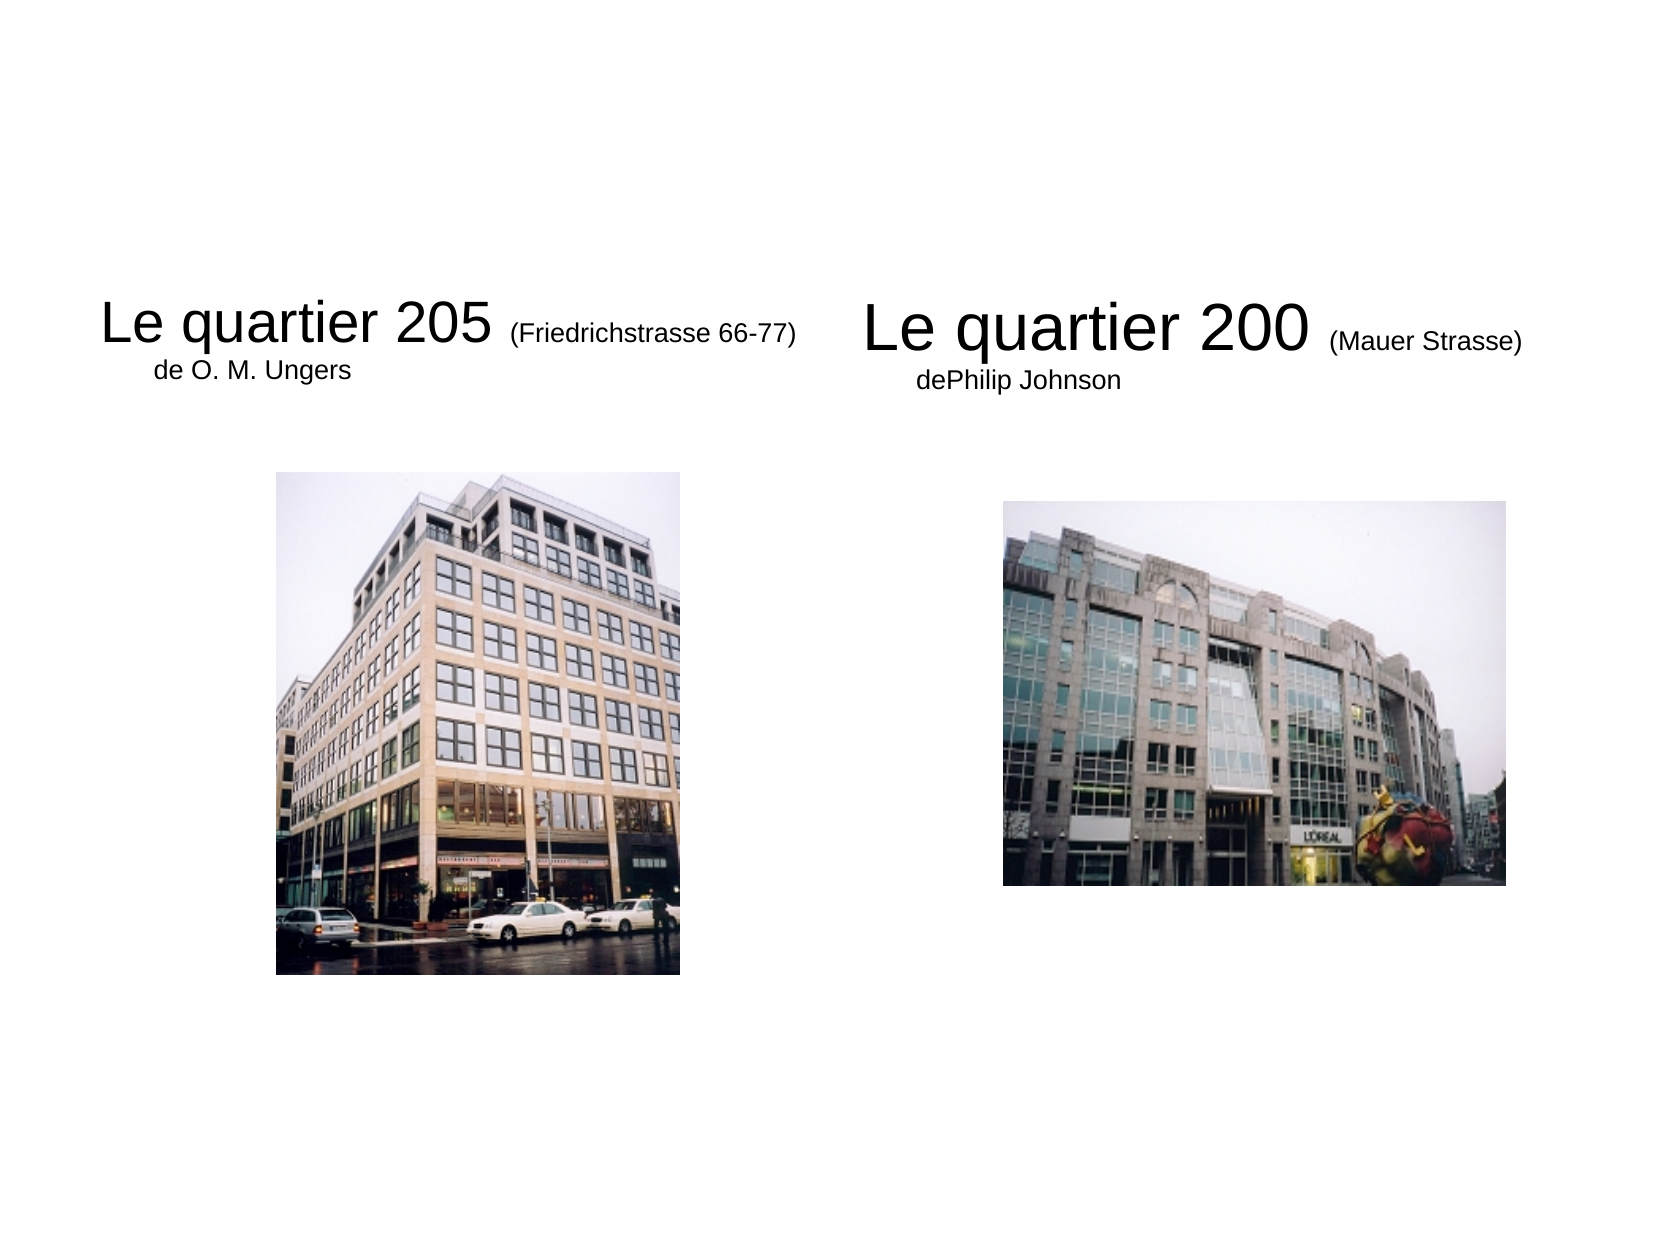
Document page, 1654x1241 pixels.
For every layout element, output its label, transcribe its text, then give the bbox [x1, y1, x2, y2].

picture [1003, 501, 1506, 886]
list Le quartier 200 (Mauer Strasse) dePhilip Johnson [845, 290, 1572, 1094]
picture [276, 472, 680, 975]
list Le quartier 205 (Friedrichstrasse 66-77) de O. M. Ungers [82, 290, 809, 1094]
